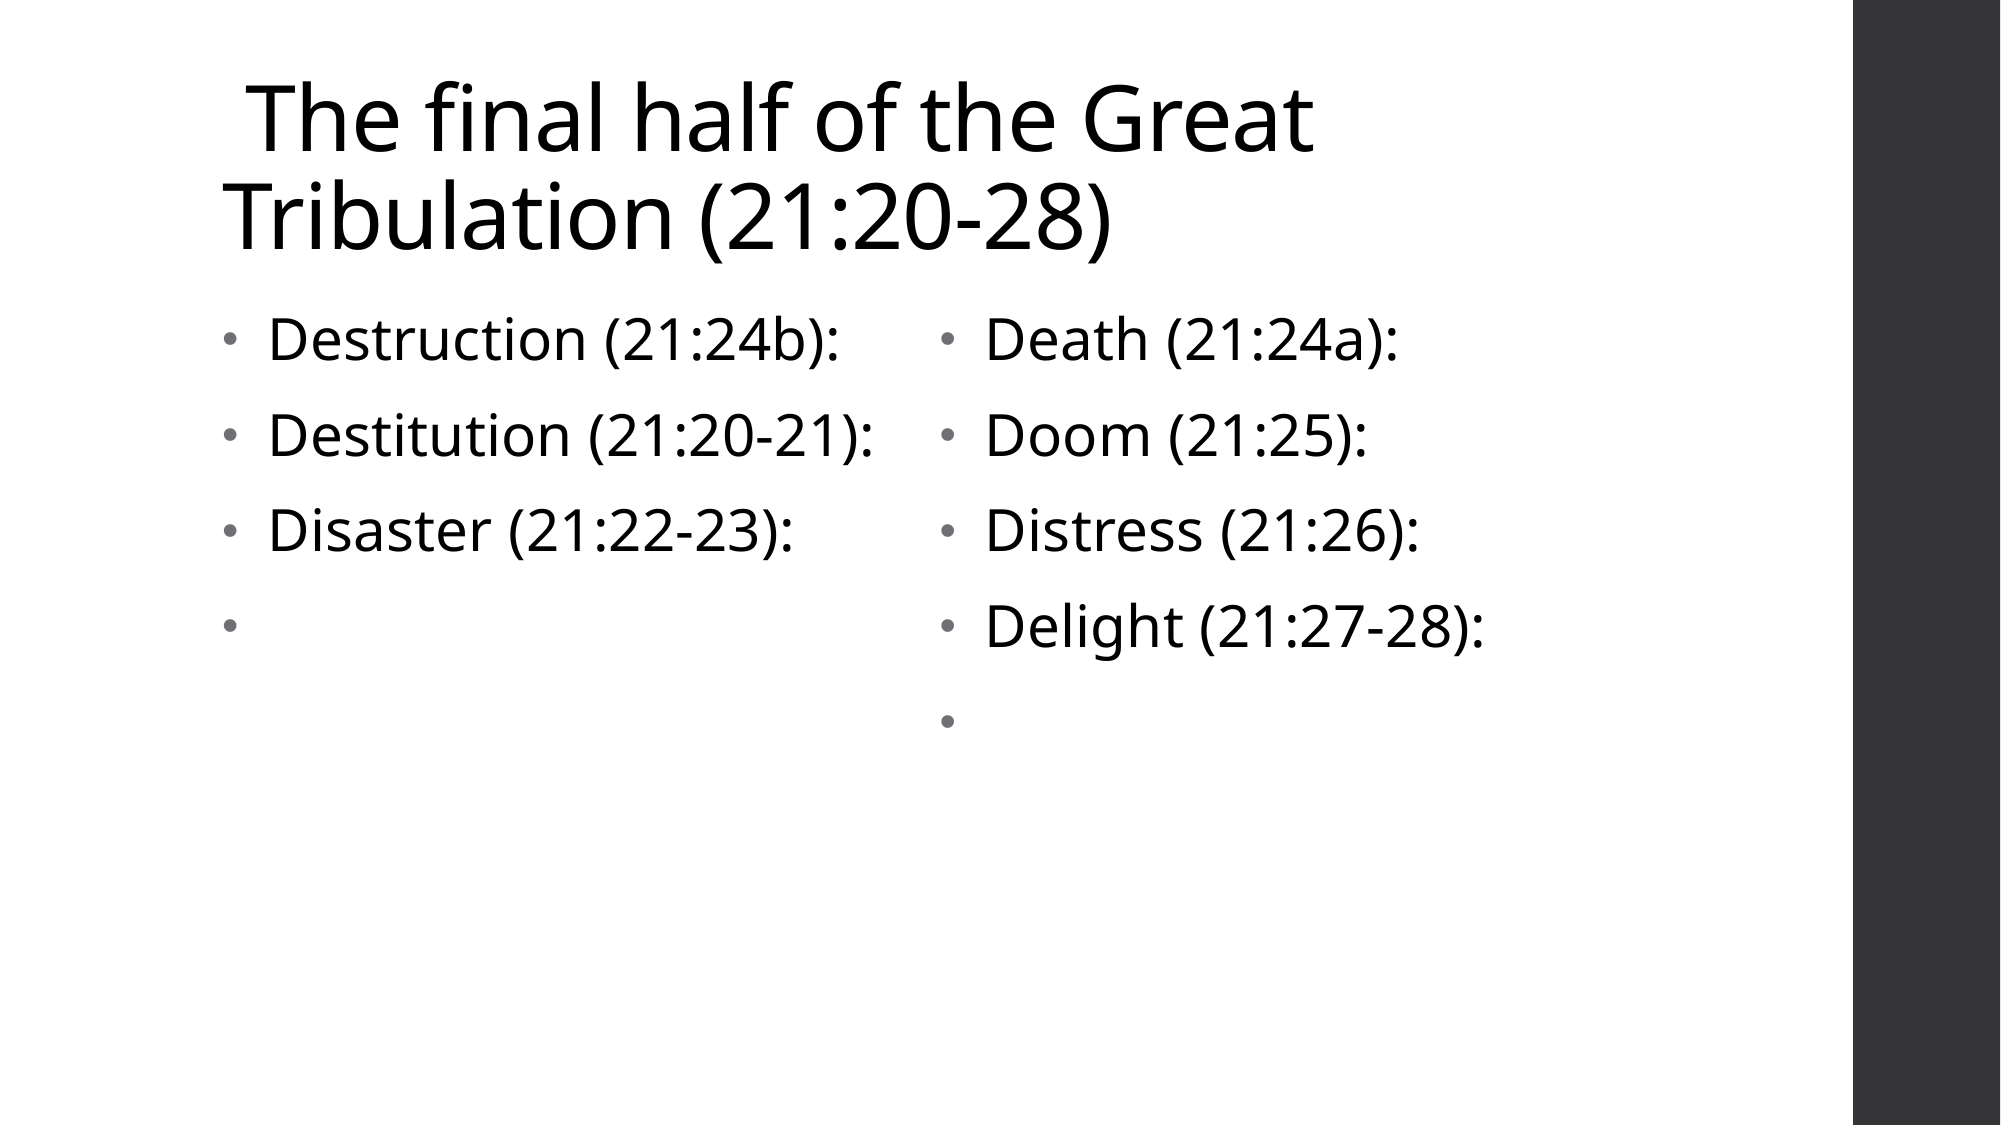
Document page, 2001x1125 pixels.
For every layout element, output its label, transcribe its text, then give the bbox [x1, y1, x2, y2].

list Death (21:24a): Doom (21:25): Distress (21:26): Delight (21:27-28): [924, 299, 1617, 1014]
list Destruction (21:24b): Destitution (21:20-21): Disaster (21:22-23): [207, 299, 900, 1014]
title The final half of the Great Tribulation (21:20-28) [206, 60, 1797, 278]
